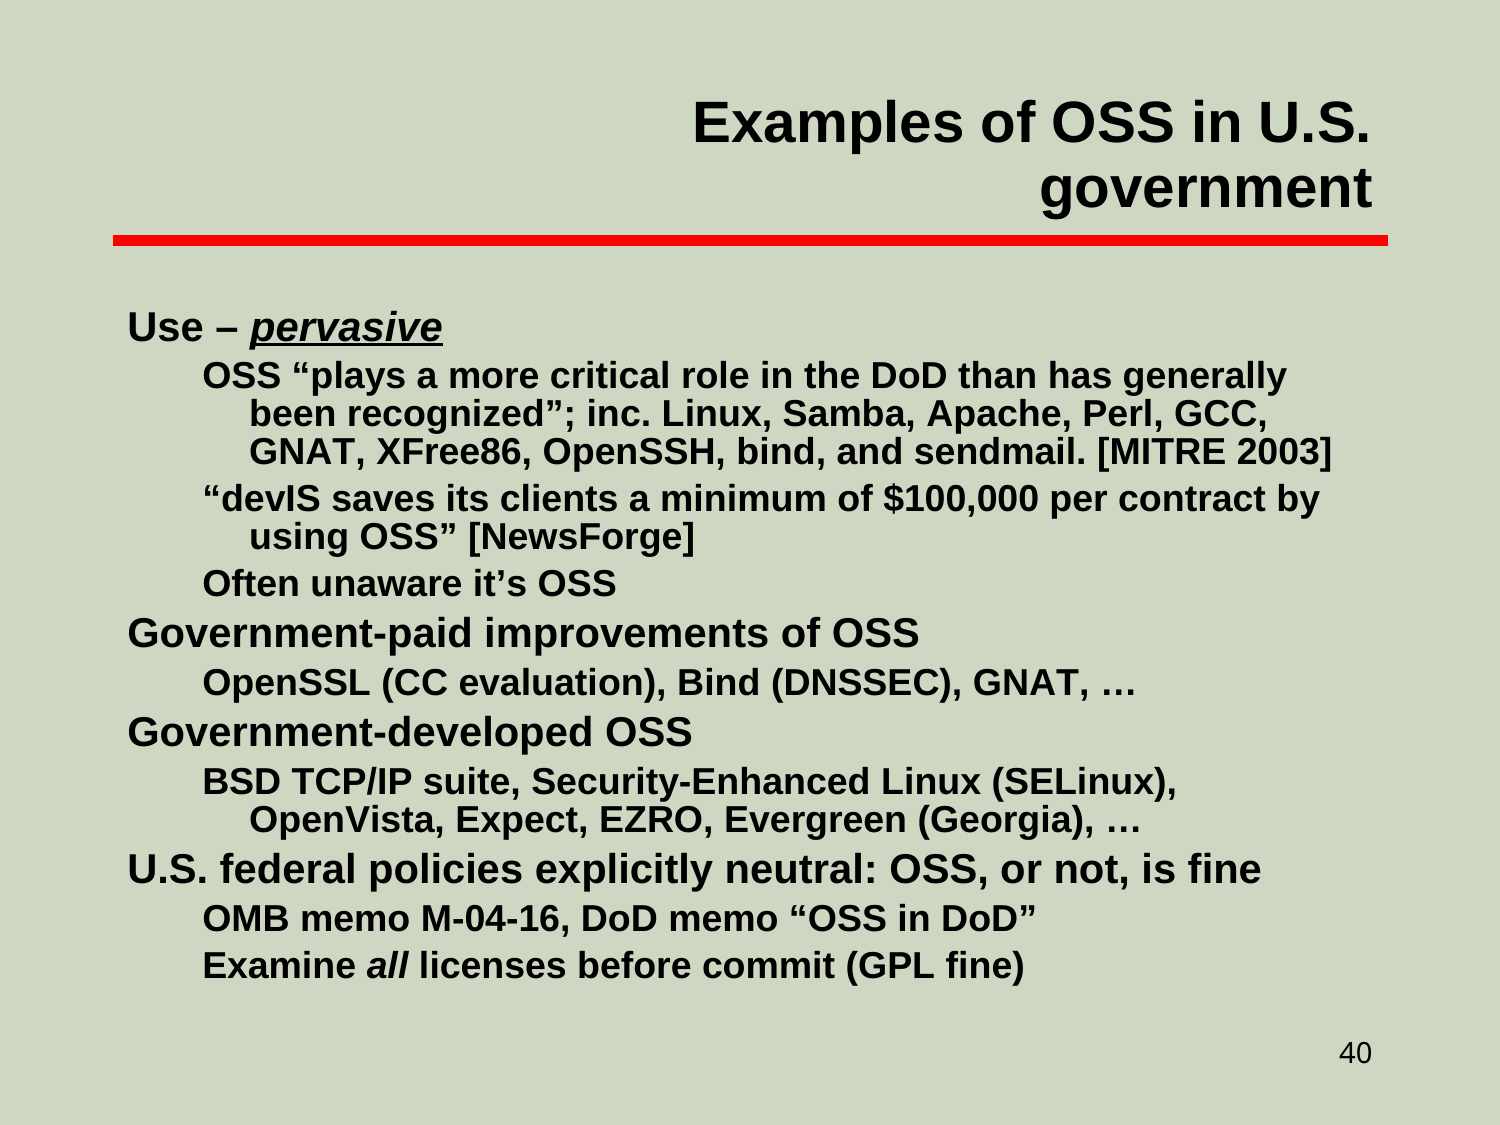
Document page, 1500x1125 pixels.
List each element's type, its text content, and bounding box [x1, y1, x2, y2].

title Examples of OSS in U.S. government [337, 81, 1388, 228]
list Use – pervasive OSS “plays a more critical role in the DoD than has generally been recognized”; inc. Linux, Samba, Apache, Perl, GCC, GNAT, XFree86, OpenSSH, bind, and sendmail. [MITRE 2003] “devIS saves its clients a minimum of $100,000 per contract by using OSS” [NewsForge] Often unaware it’s OSS Government-paid improvements of OSS OpenSSL (CC evaluation), Bind (DNSSEC), GNAT, … Government-developed OSS BSD TCP/IP suite, Security-Enhanced Linux (SELinux), OpenVista, Expect, EZRO, Evergreen (Georgia), … U.S. federal policies explicitly neutral: OSS, or not, is fine OMB memo M-04-16, DoD memo “OSS in DoD” Examine all licenses before commit (GPL fine) [112, 299, 1388, 1092]
